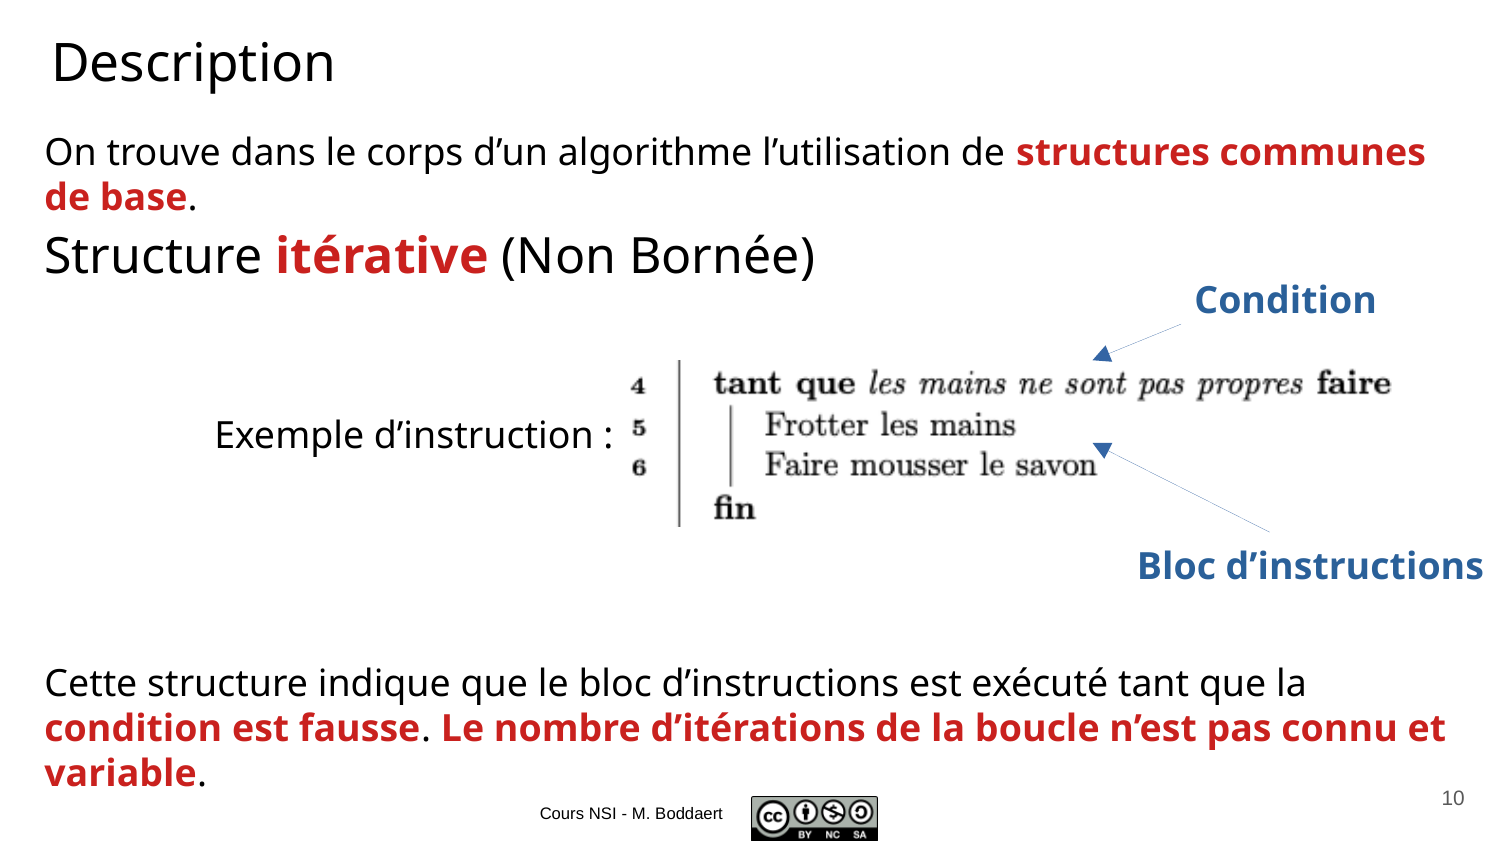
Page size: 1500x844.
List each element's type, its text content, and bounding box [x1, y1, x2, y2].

text_box On trouve dans le corps d’un algorithme l’utilisation de structures communes de base. [29, 120, 1477, 178]
text_box Exemple d’instruction : [199, 401, 620, 460]
slide_number <numéro> [1389, 764, 1480, 830]
text_box Structure itérative (Non Bornée) [29, 212, 792, 296]
picture [751, 796, 878, 841]
title Description [51, 13, 1449, 108]
text_box Bloc d’instructions [1122, 532, 1480, 591]
picture [620, 360, 1407, 528]
text_box Cette structure indique que le bloc d’instructions est exécuté tant que la condition est fausse. Le nombre d’itérations de la boucle n’est pas connu et variable. [29, 651, 1477, 768]
text_box Condition [1179, 265, 1379, 325]
